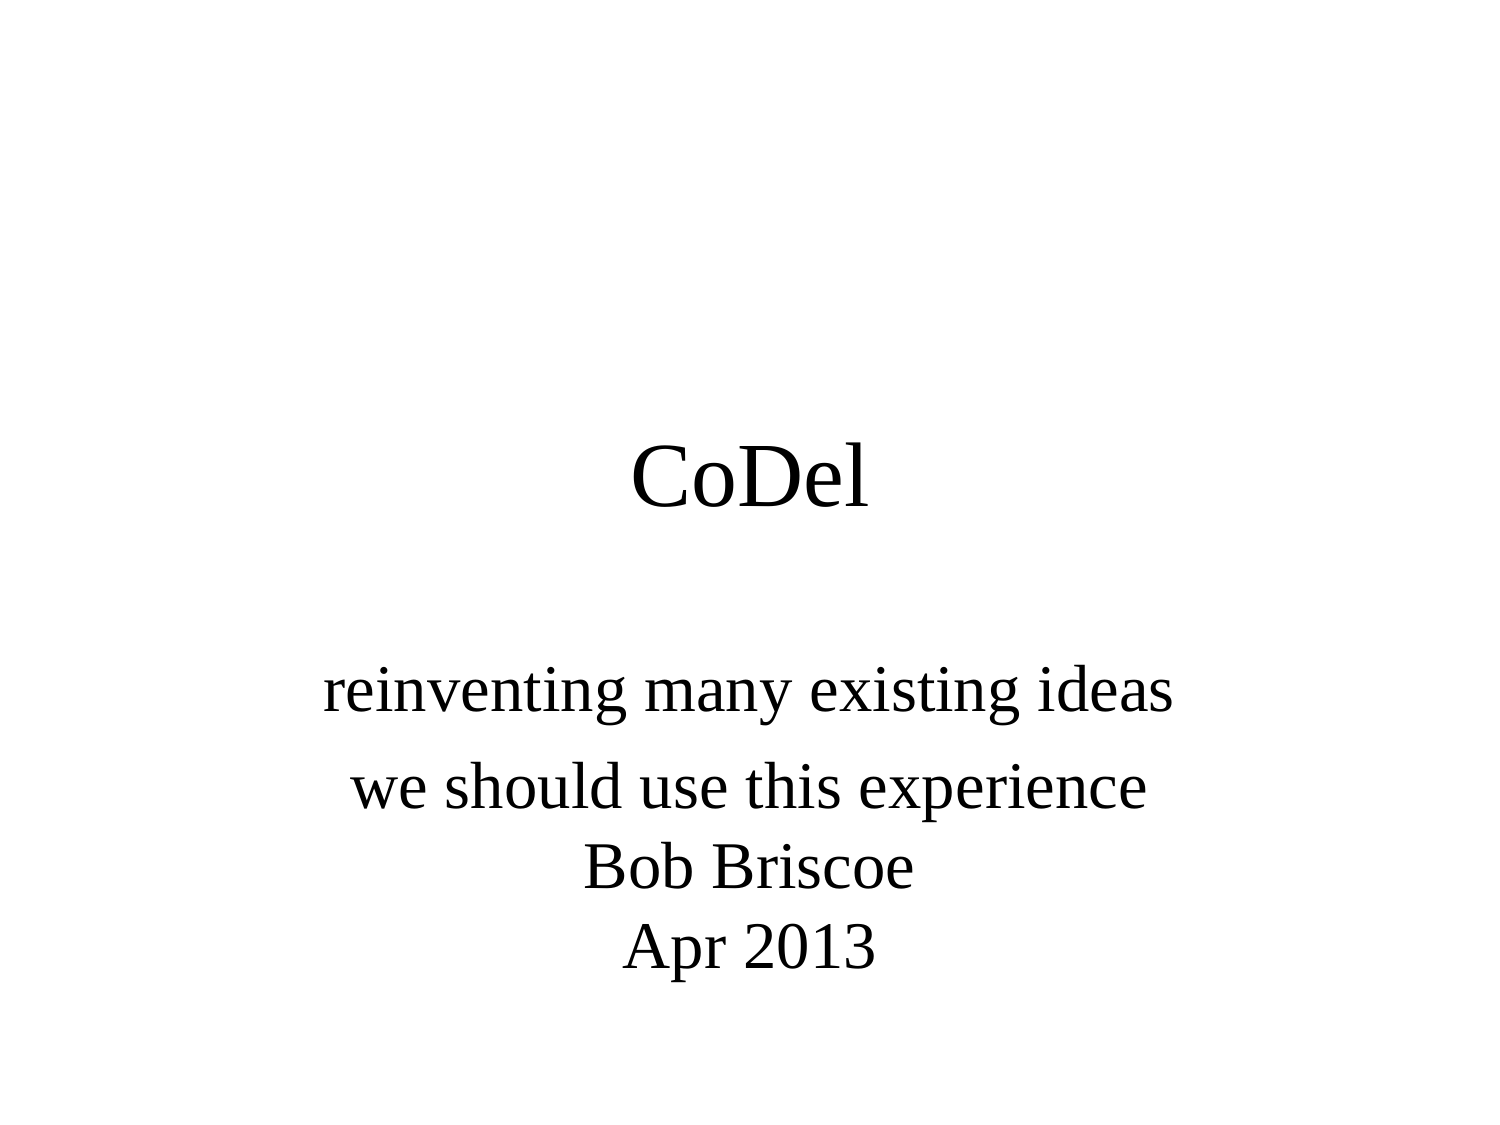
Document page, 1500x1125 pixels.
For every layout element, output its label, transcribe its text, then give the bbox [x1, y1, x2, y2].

text_box reinventing many existing ideas we should use this experience Bob Briscoe Apr 2013 [225, 637, 1275, 925]
text_box CoDel [112, 349, 1388, 591]
